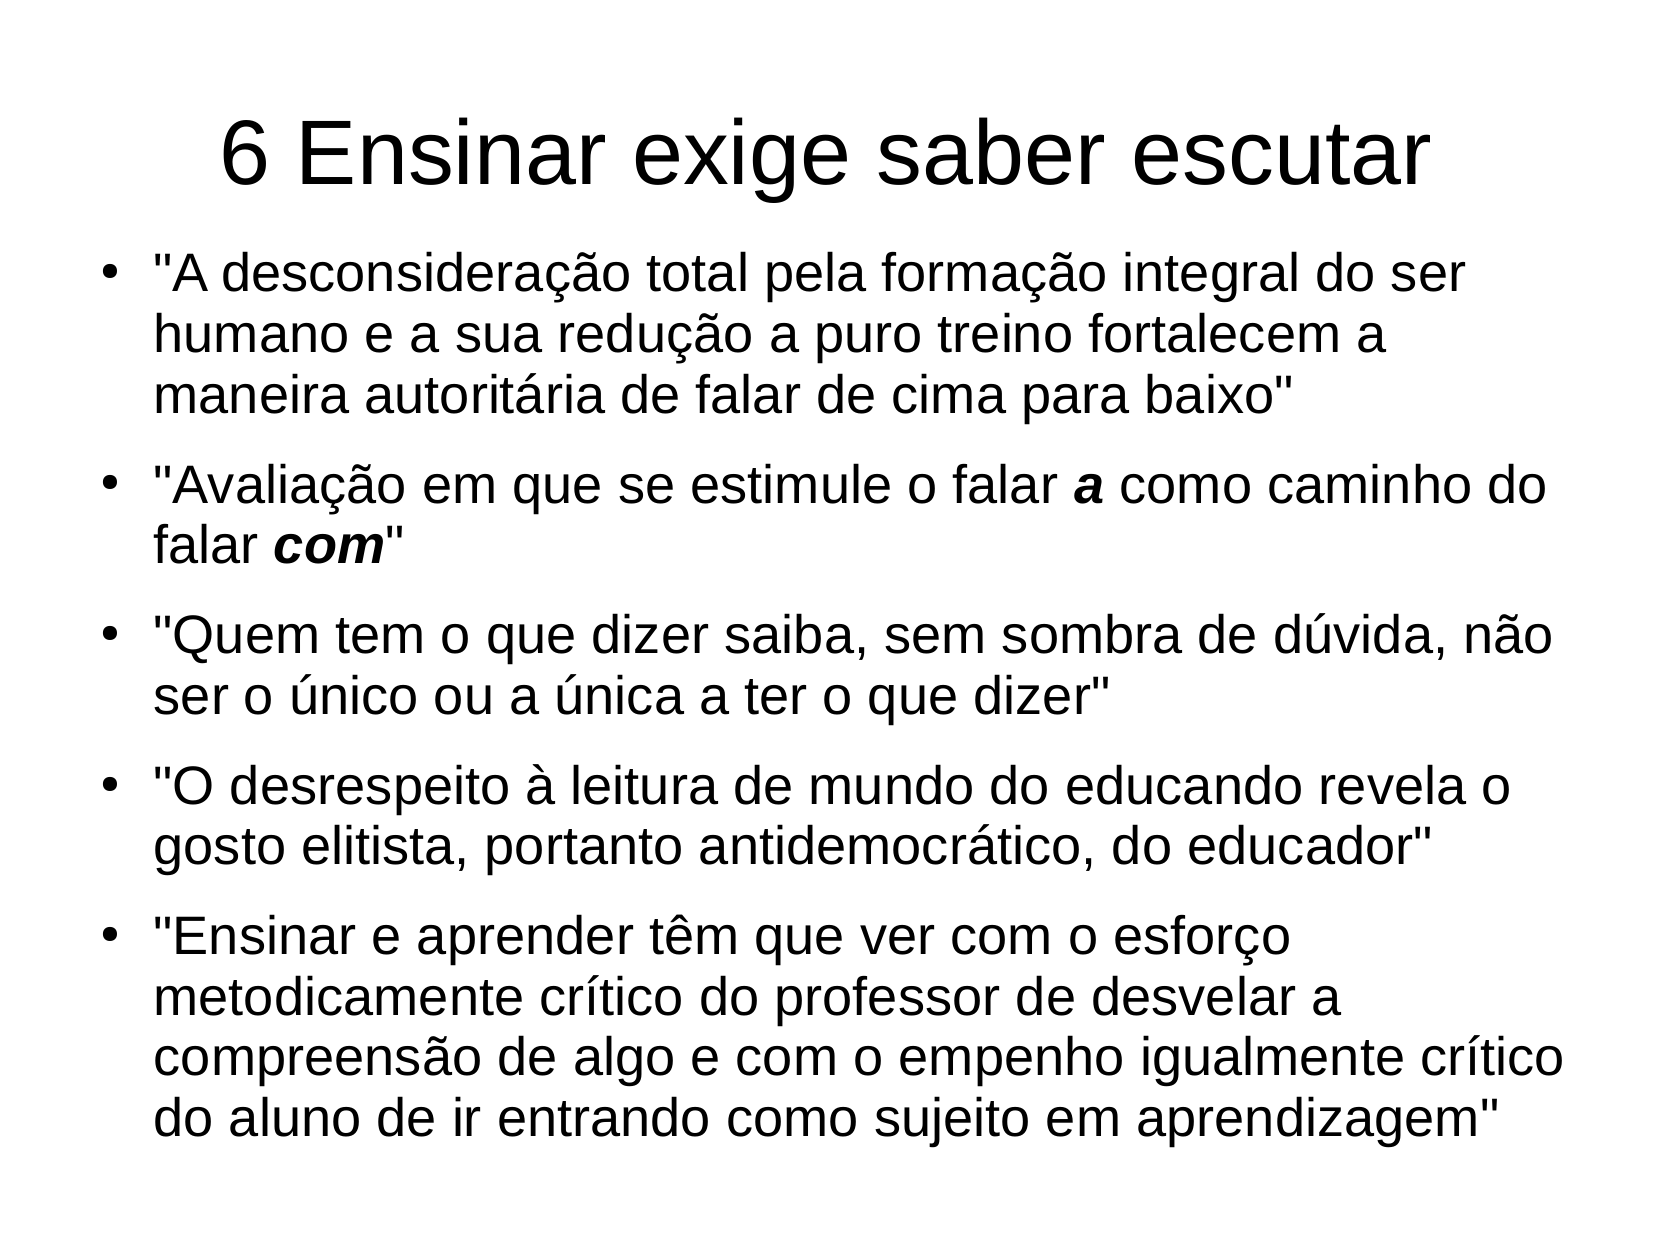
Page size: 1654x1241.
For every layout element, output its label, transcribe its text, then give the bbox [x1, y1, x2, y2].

title 6 Ensinar exige saber escutar [82, 49, 1571, 242]
list "A desconsideração total pela formação integral do ser humano e a sua redução a puro treino fortalecem a maneira autoritária de falar de cima para baixo" "Avaliação em que se estimule o falar a como caminho do falar com" "Quem tem o que dizer saiba, sem sombra de dúvida, não ser o único ou a única a ter o que dizer" "O desrespeito à leitura de mundo do educando revela o gosto elitista, portanto antidemocrático, do educador" "Ensinar e aprender têm que ver com o esforço metodicamente crítico do professor de desvelar a compreensão de algo e com o empenho igualmente crítico do aluno de ir entrando como sujeito em aprendizagem" [82, 242, 1571, 1149]
